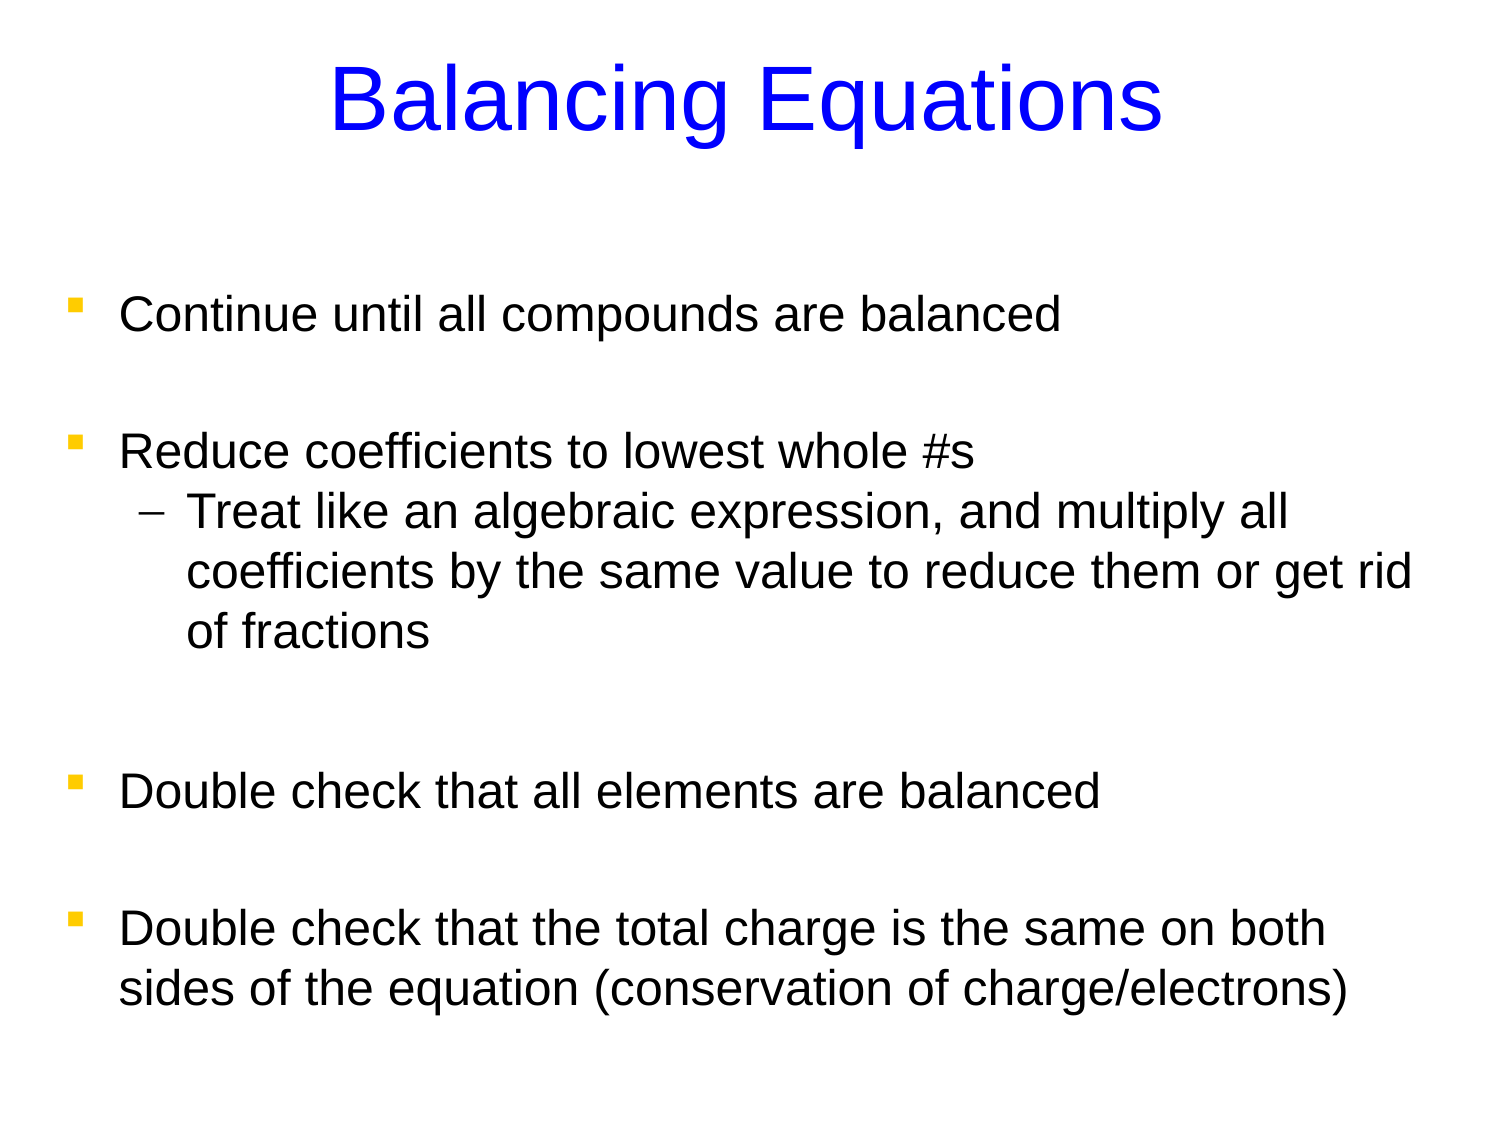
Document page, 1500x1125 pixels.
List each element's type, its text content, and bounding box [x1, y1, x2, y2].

title Balancing Equations [49, 30, 1446, 157]
list Continue until all compounds are balanced Reduce coefficients to lowest whole #s Treat like an algebraic expression, and multiply all coefficients by the same value to reduce them or get rid of fractions Double check that all elements are balanced Double check that the total charge is the same on both sides of the equation (conservation of charge/electrons) [49, 187, 1451, 1060]
